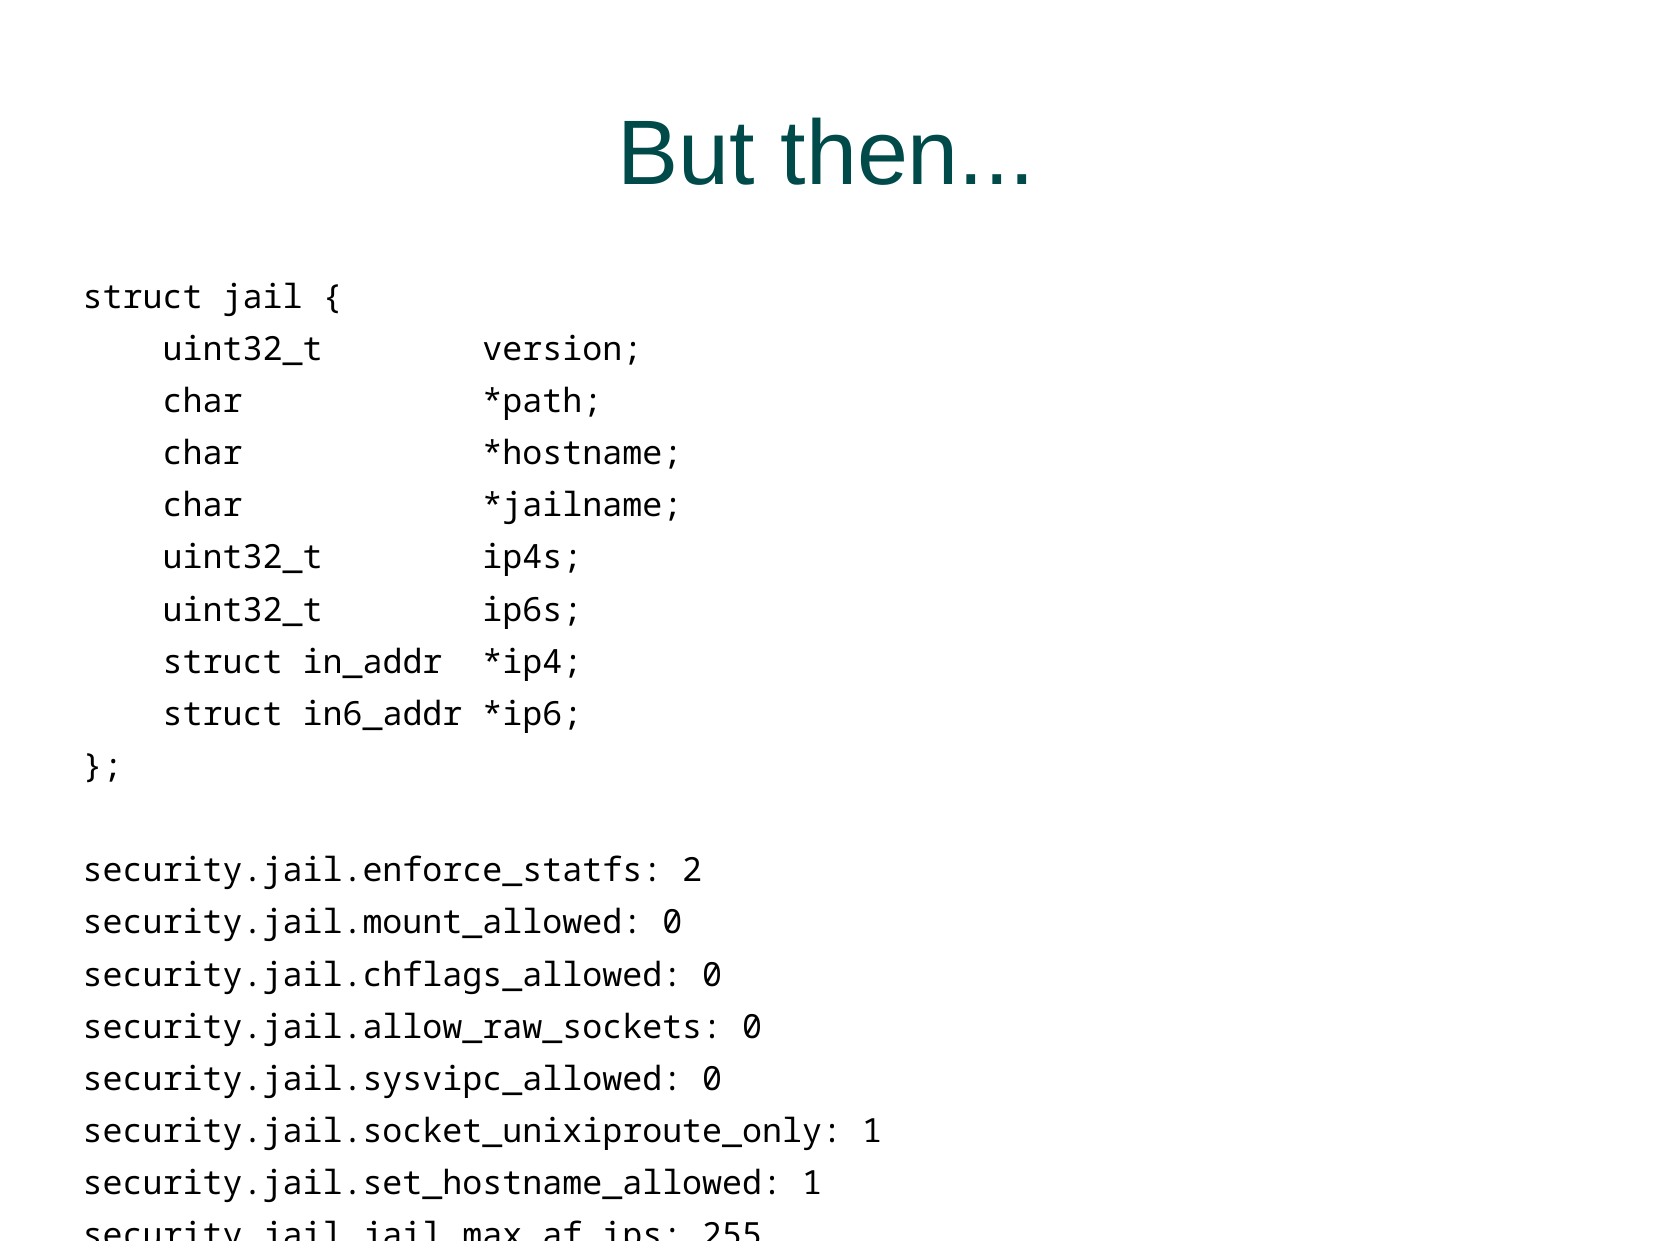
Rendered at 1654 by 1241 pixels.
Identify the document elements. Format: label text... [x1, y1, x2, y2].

title But then... [82, 56, 1571, 250]
list struct jail { uint32_t version; char *path; char *hostname; char *jailname; uint32_t ip4s; uint32_t ip6s; struct in_addr *ip4; struct in6_addr *ip6; }; security.jail.enforce_statfs: 2 security.jail.mount_allowed: 0 security.jail.chflags_allowed: 0 security.jail.allow_raw_sockets: 0 security.jail.sysvipc_allowed: 0 security.jail.socket_unixiproute_only: 1 security.jail.set_hostname_allowed: 1 security.jail.jail_max_af_ips: 255 [82, 290, 1571, 1199]
